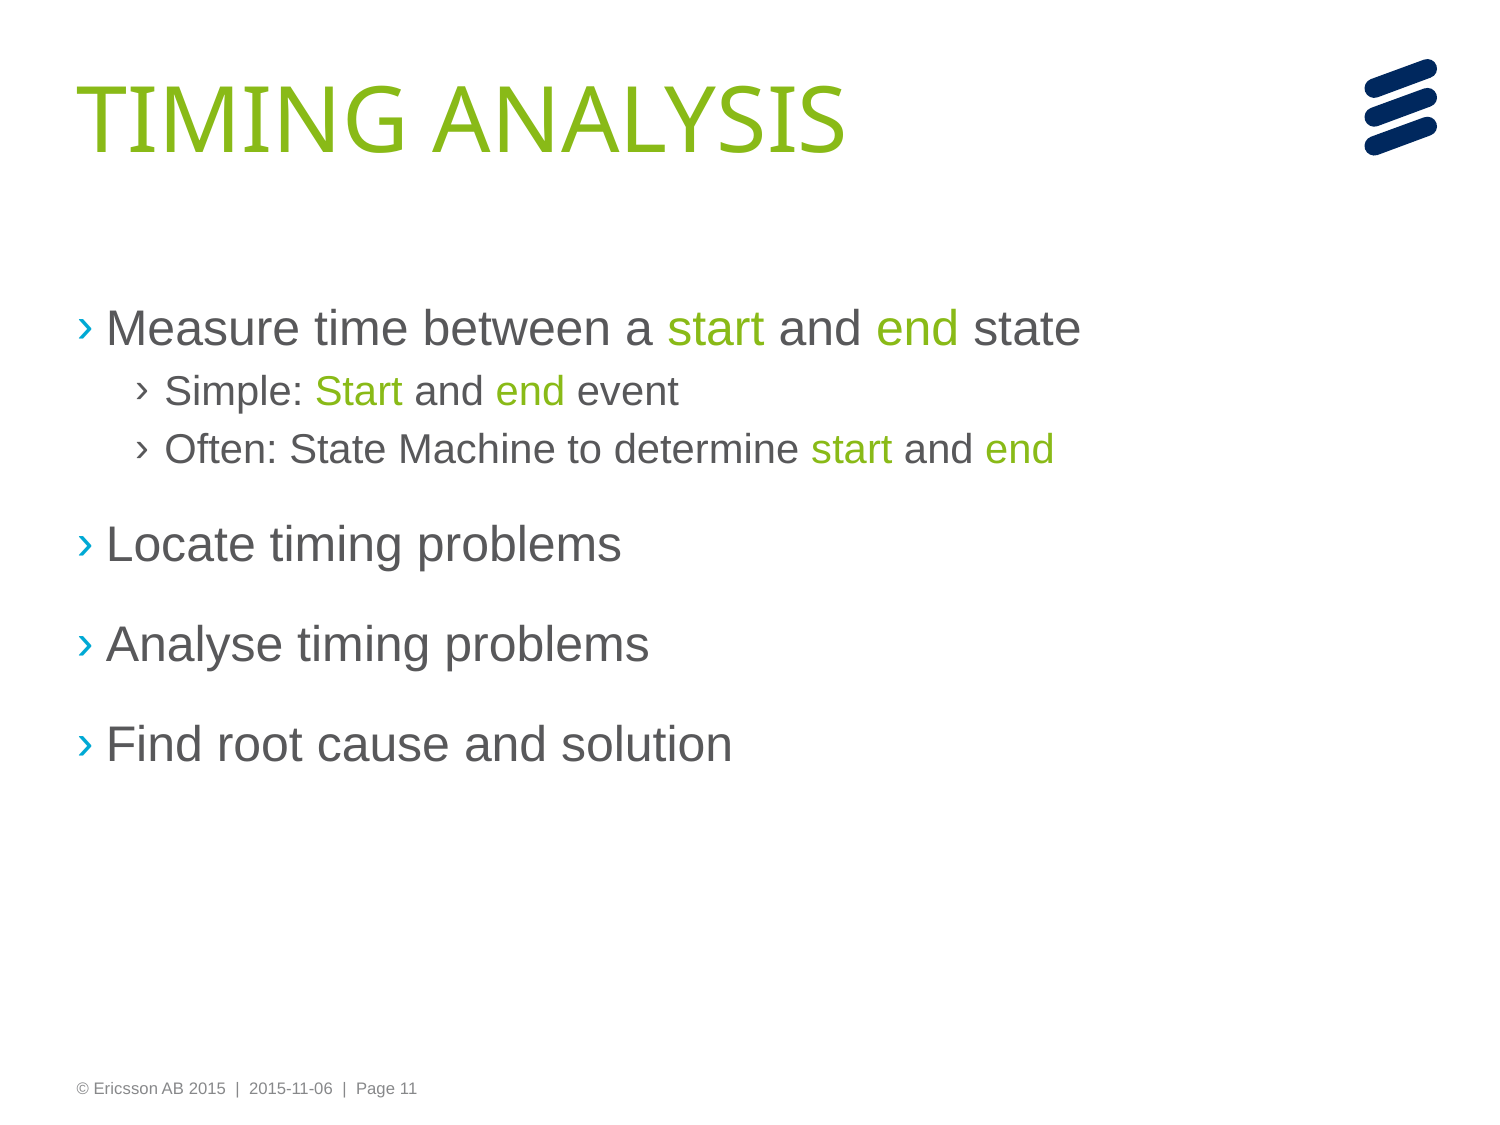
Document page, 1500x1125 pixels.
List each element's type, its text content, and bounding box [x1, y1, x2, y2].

title TIMING ANALYSIS [64, 39, 1294, 218]
list Measure time between a start and end state Simple: Start and end event Often: State Machine to determine start and end Locate timing problems Analyse timing problems Find root cause and solution [65, 295, 1436, 928]
